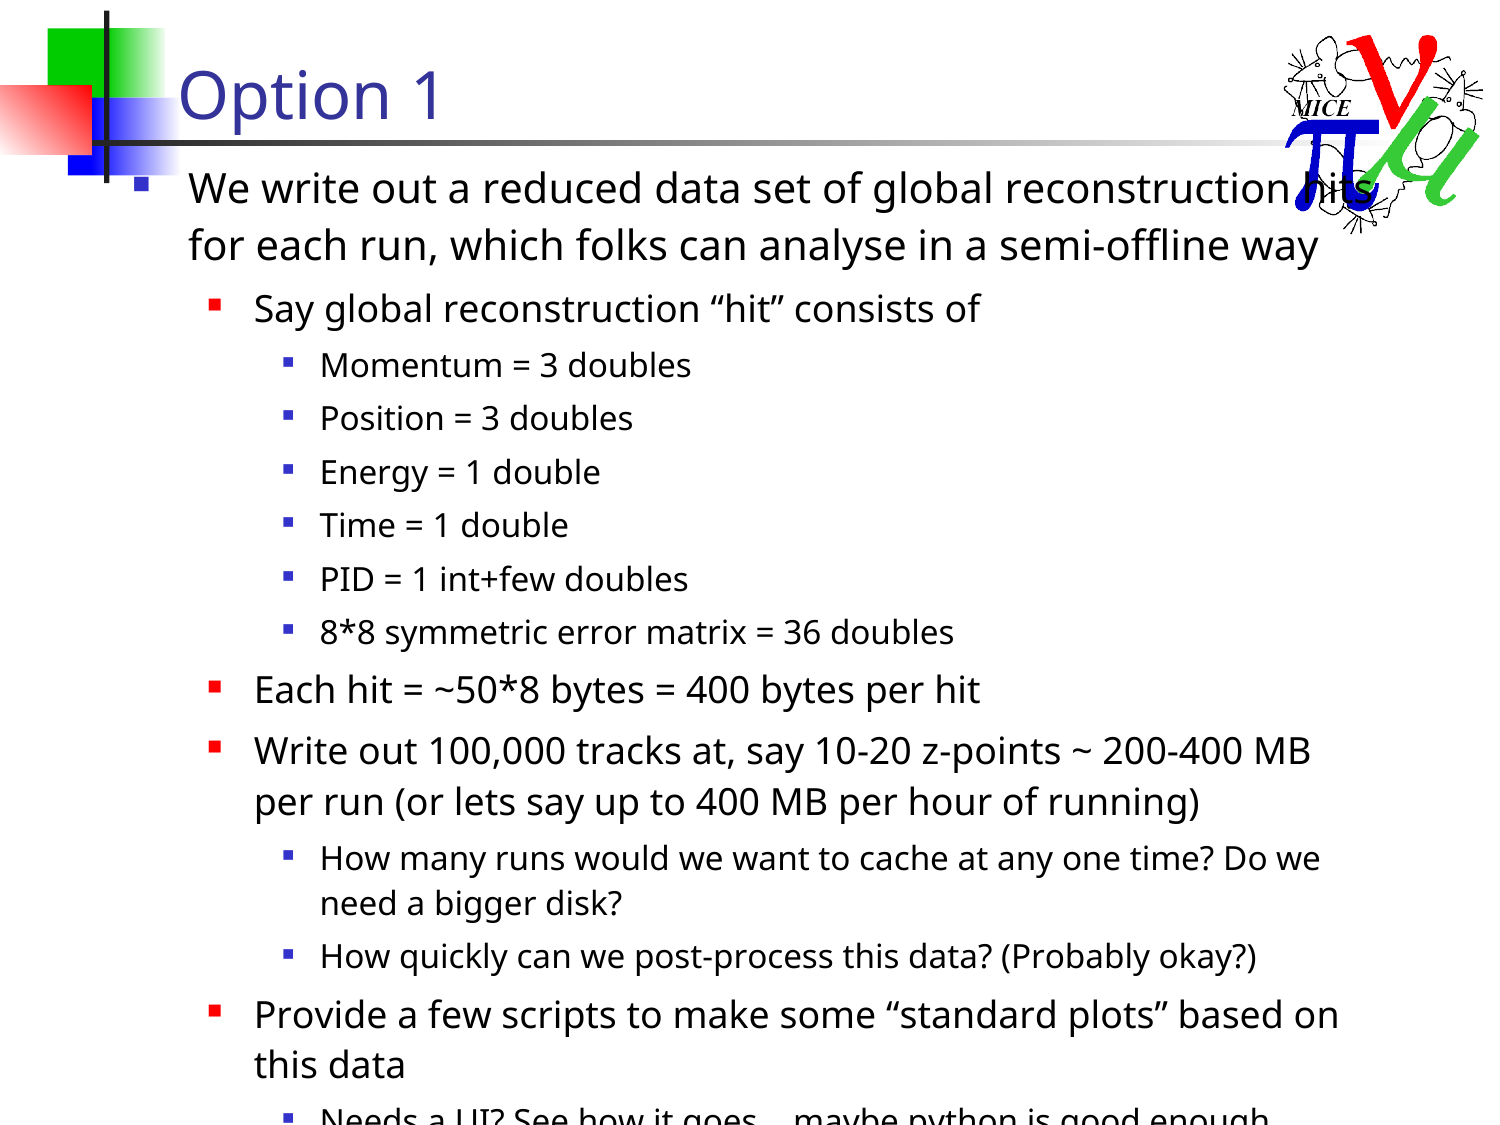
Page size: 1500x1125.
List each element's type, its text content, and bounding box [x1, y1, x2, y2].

list We write out a reduced data set of global reconstruction hits for each run, which folks can analyse in a semi-offline way Say global reconstruction “hit” consists of Momentum = 3 doubles Position = 3 doubles Energy = 1 double Time = 1 double PID = 1 int+few doubles 8*8 symmetric error matrix = 36 doubles Each hit = ~50*8 bytes = 400 bytes per hit Write out 100,000 tracks at, say 10-20 z-points ~ 200-400 MB per run (or lets say up to 400 MB per hour of running) How many runs would we want to cache at any one time? Do we need a bigger disk? How quickly can we post-process this data? (Probably okay?) Provide a few scripts to make some “standard plots” based on this data Needs a UI? See how it goes... maybe python is good enough Experimenters bring their own scripts for fancy stuff [117, 151, 1393, 1124]
title Option 1 [162, 0, 1441, 188]
picture [1393, 5, 1500, 251]
